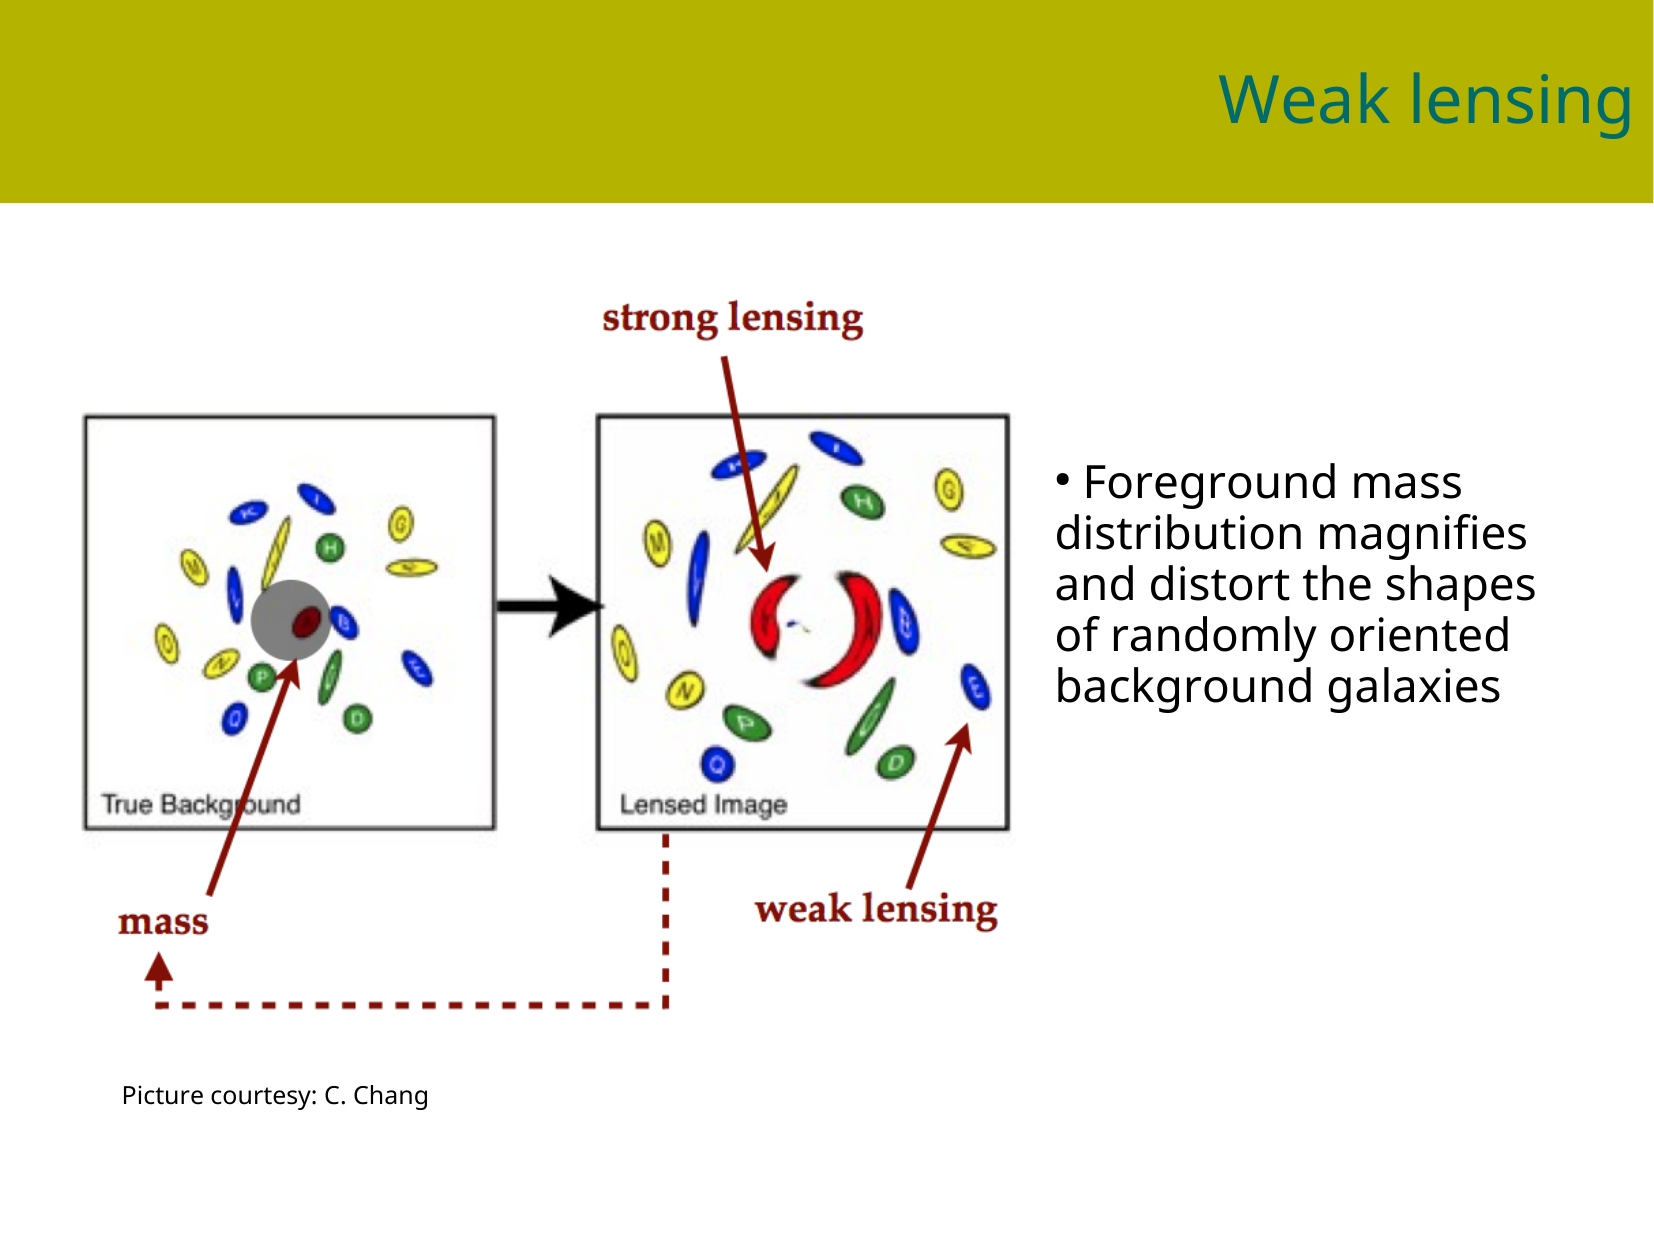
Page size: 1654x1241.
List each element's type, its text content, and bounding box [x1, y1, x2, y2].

text_box Picture courtesy: C. Chang [106, 1074, 452, 1118]
text_box Foreground mass distribution magnifies and distort the shapes of randomly oriented background galaxies [1039, 450, 1591, 976]
title Weak lensing [0, 0, 1654, 204]
picture [64, 263, 1040, 1059]
